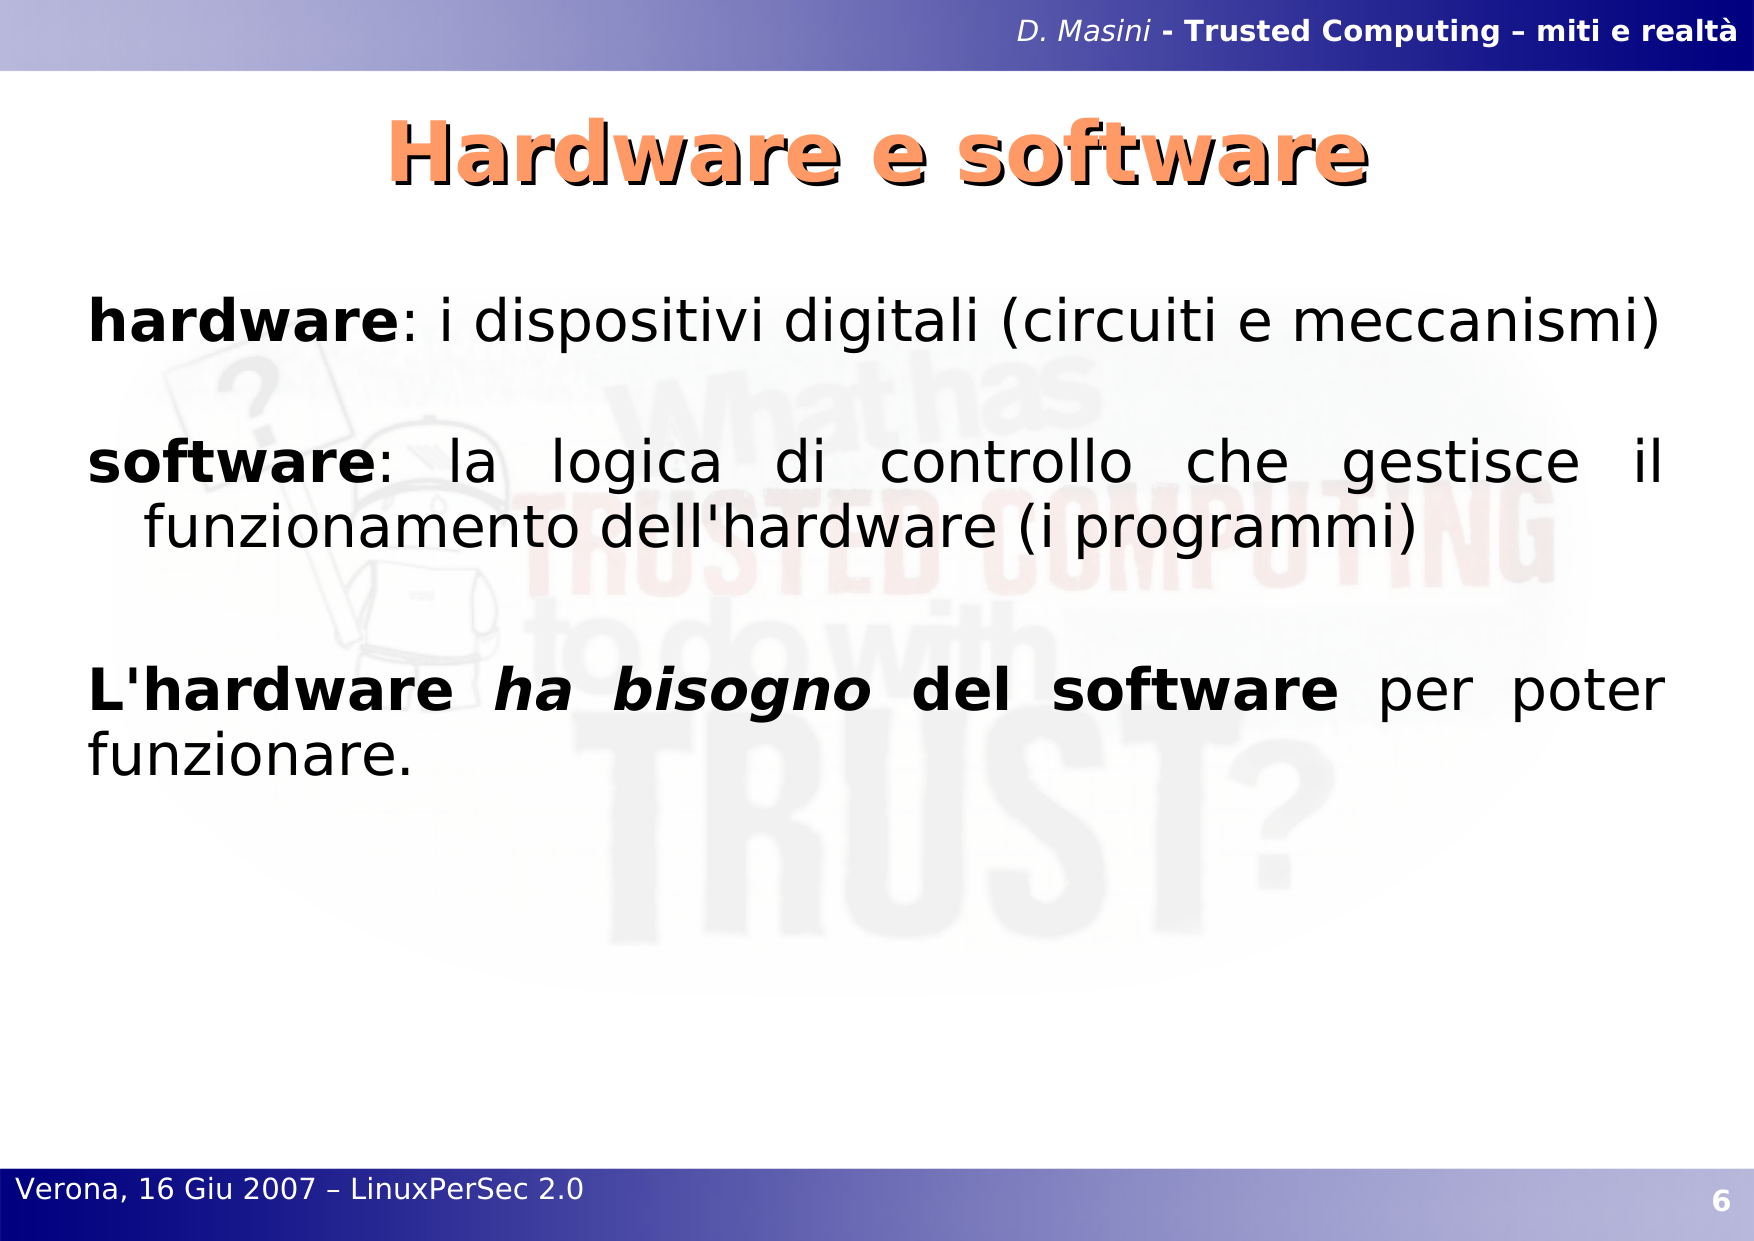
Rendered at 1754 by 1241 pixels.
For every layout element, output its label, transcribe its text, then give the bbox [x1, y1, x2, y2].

title Hardware e software [87, 49, 1667, 257]
list hardware: i dispositivi digitali (circuiti e meccanismi) software: la logica di controllo che gestisce il funzionamento dell'hardware (i programmi) L'hardware ha bisogno del software per poter funzionare. [87, 289, 1667, 1108]
picture [0, 0, 1754, 1241]
